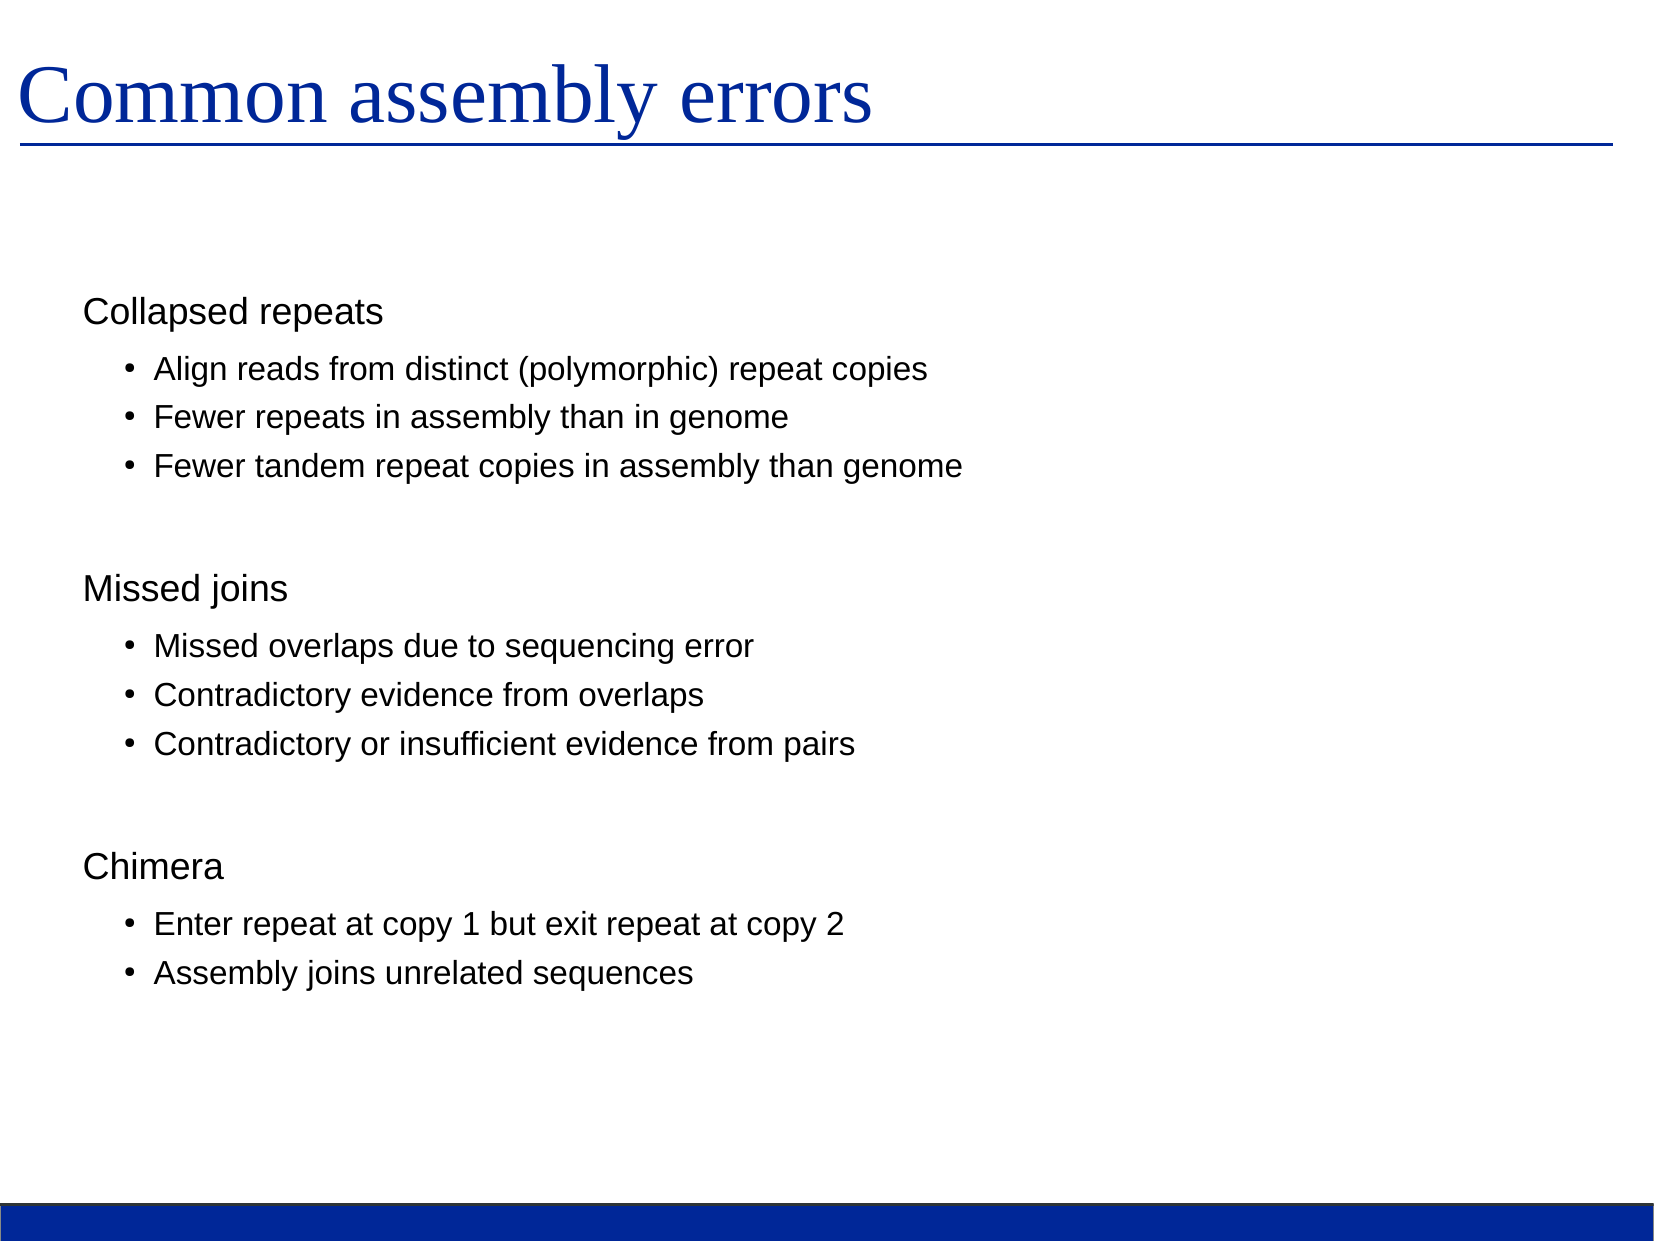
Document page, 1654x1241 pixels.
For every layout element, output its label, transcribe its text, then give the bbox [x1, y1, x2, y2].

list Collapsed repeats Align reads from distinct (polymorphic) repeat copies Fewer repeats in assembly than in genome Fewer tandem repeat copies in assembly than genome Missed joins Missed overlaps due to sequencing error Contradictory evidence from overlaps Contradictory or insufficient evidence from pairs Chimera Enter repeat at copy 1 but exit repeat at copy 2 Assembly joins unrelated sequences [82, 290, 1571, 1109]
title Common assembly errors [17, 0, 1589, 198]
